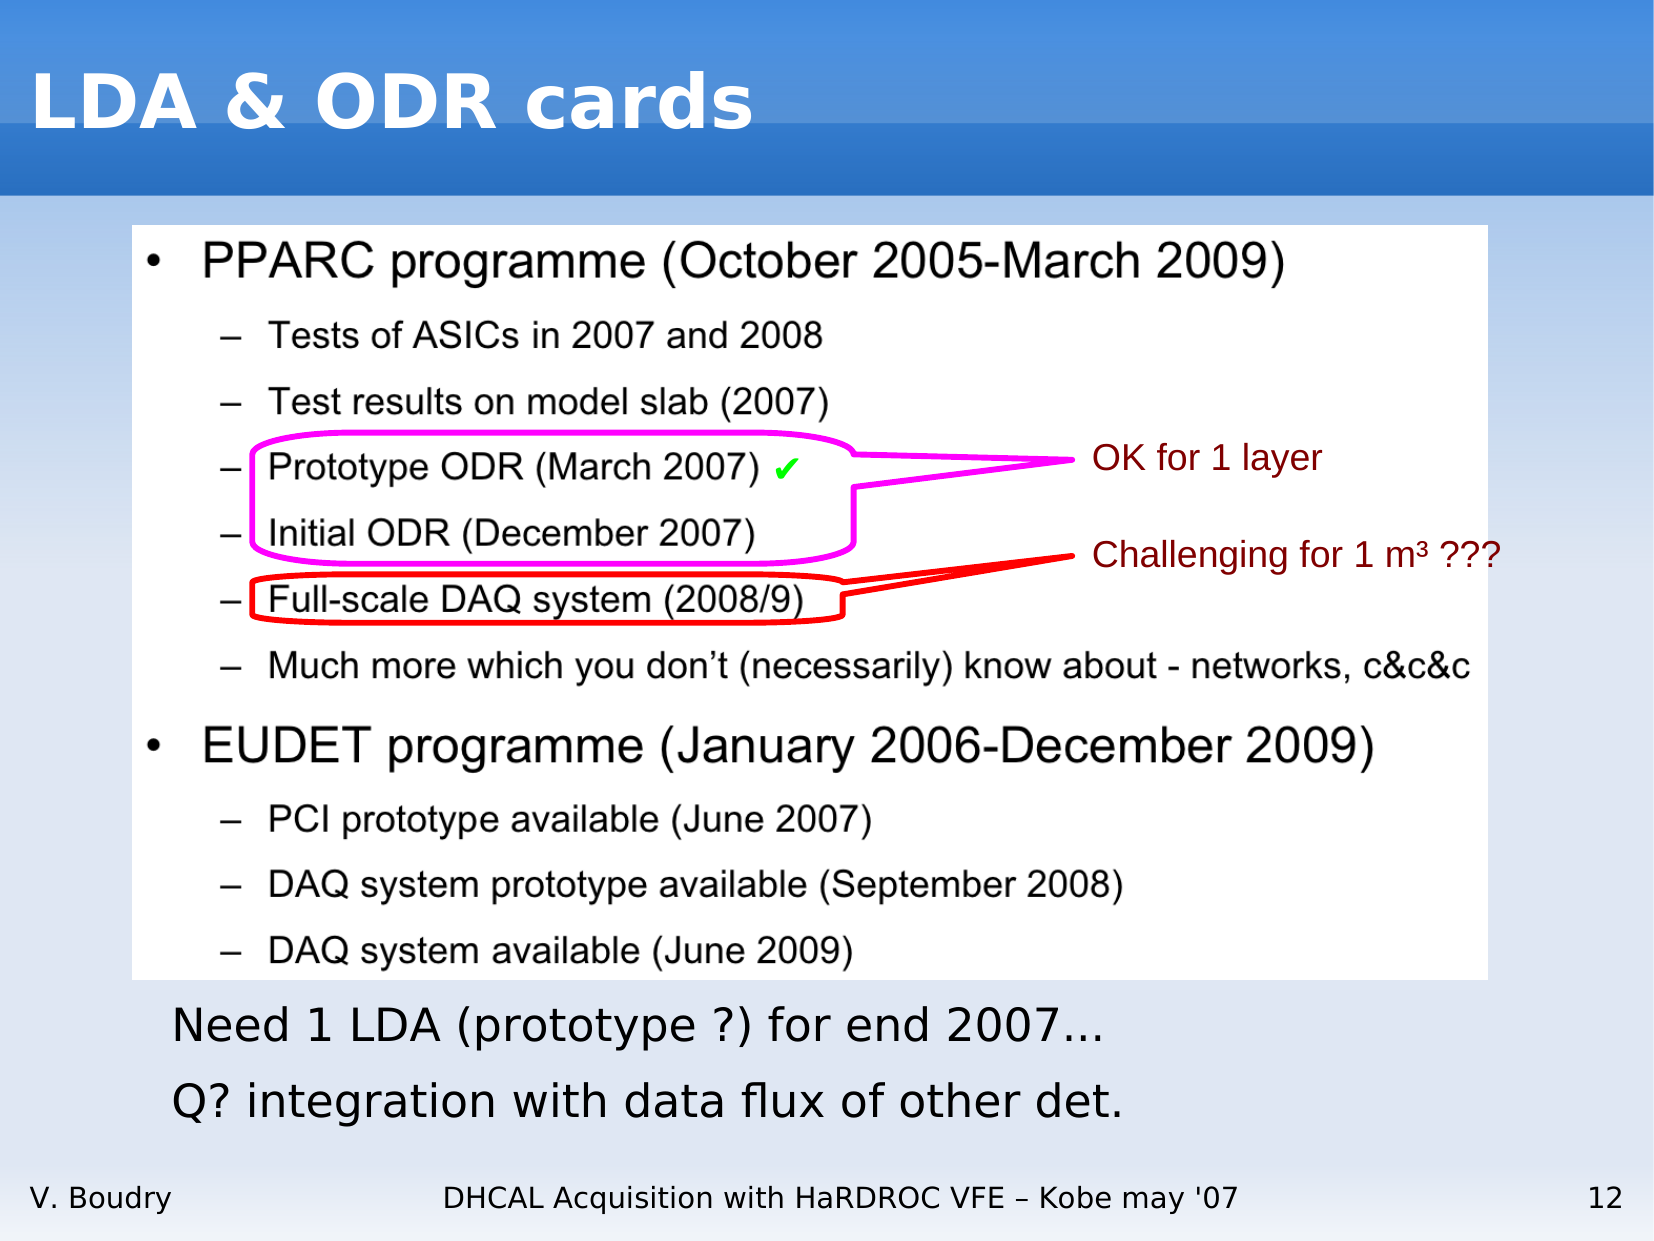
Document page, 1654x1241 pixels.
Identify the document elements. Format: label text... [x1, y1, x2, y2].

picture [0, 0, 1654, 1241]
title LDA & ODR cards [29, 0, 1654, 207]
list Need 1 LDA (prototype ?) for end 2007... Q? integration with data flux of other det. [59, 998, 1595, 1137]
text_box ✔ [756, 434, 817, 488]
text_box OK for 1 layer [1077, 429, 1338, 487]
text_box Challenging for 1 m³ ??? [1077, 526, 1517, 584]
